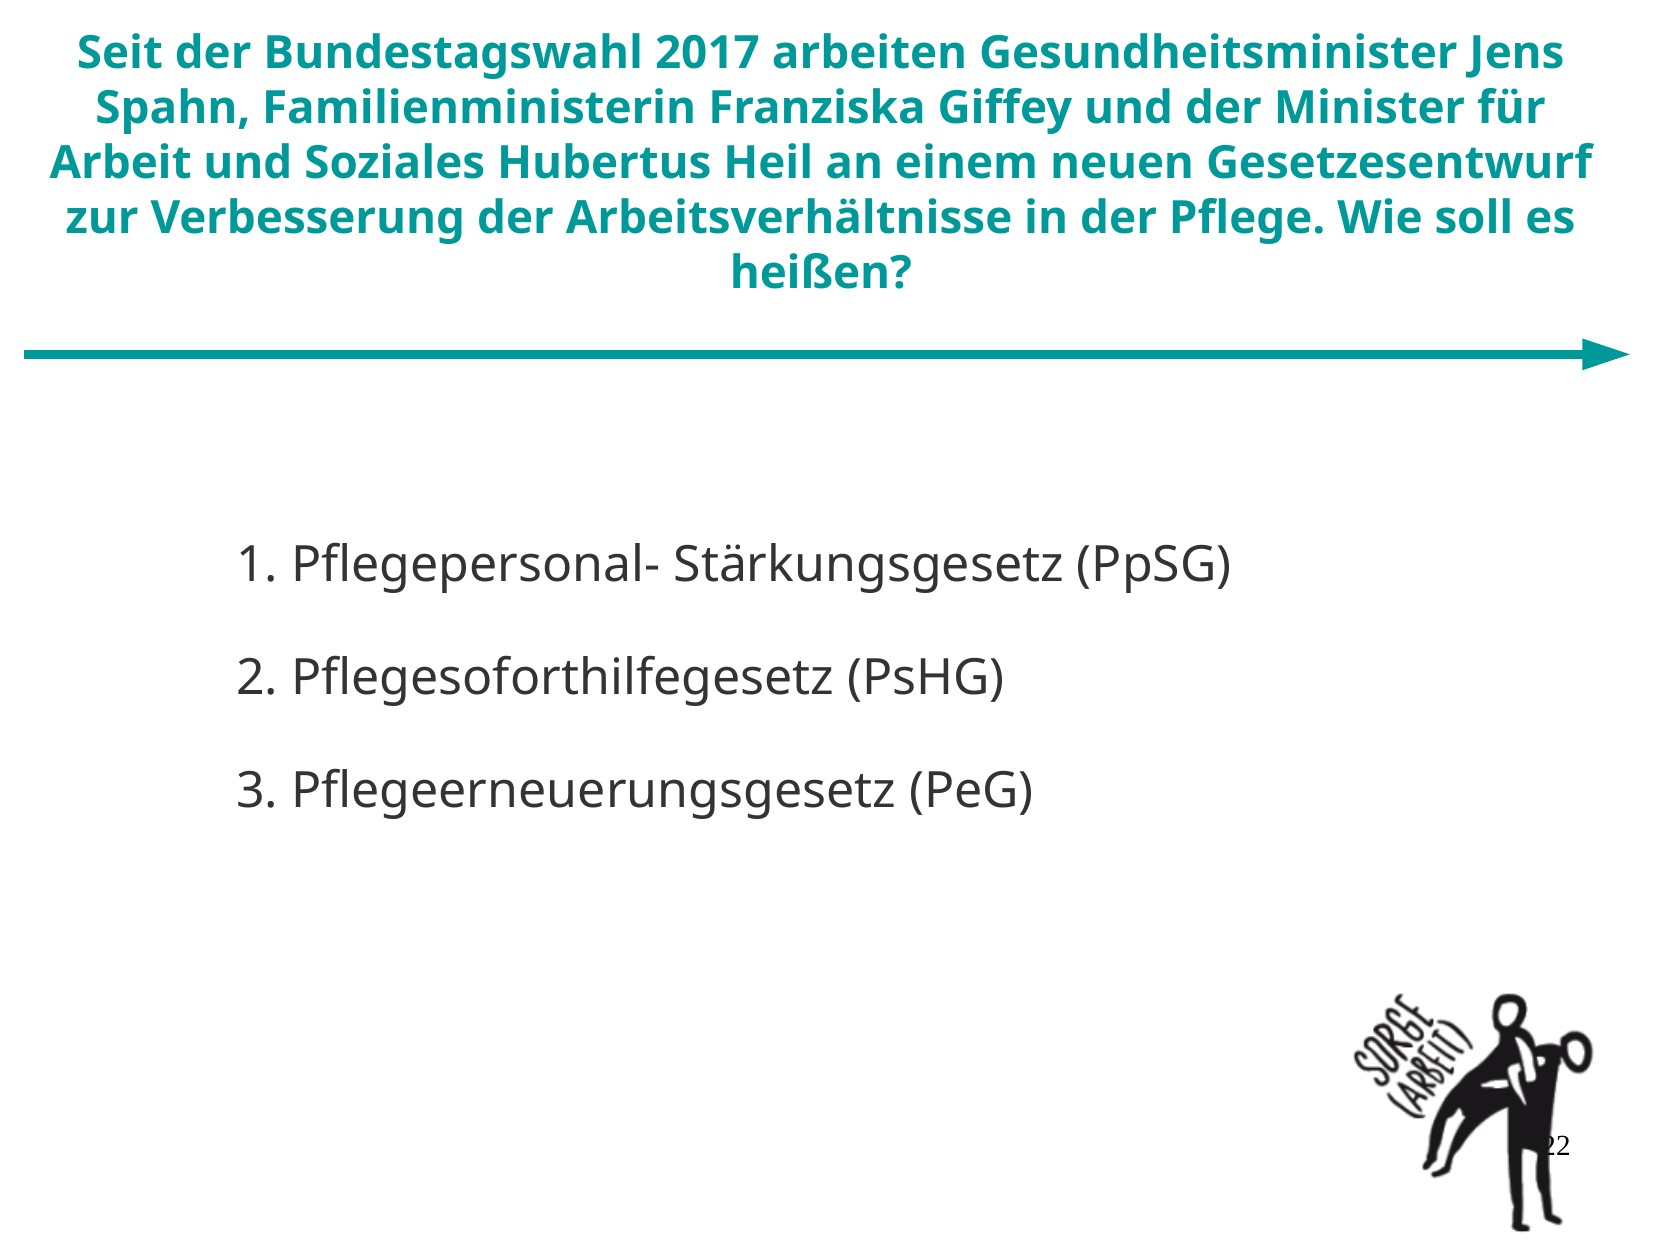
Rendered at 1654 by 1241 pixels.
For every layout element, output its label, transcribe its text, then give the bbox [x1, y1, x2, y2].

title Seit der Bundestagswahl 2017 arbeiten Gesundheitsminister Jens Spahn, Familienministerin Franziska Giffey und der Minister für Arbeit und Soziales Hubertus Heil an einem neuen Gesetzesentwurf zur Verbesserung der Arbeitsverhältnisse in der Pflege. Wie soll es heißen? [35, 7, 1607, 308]
picture [1281, 925, 1654, 1241]
list 1. Pflegepersonal- Stärkungsgesetz (PpSG) 2. Pflegesoforthilfegesetz (PsHG) 3. Pflegeerneuerungsgesetz (PeG) [236, 531, 1418, 1099]
